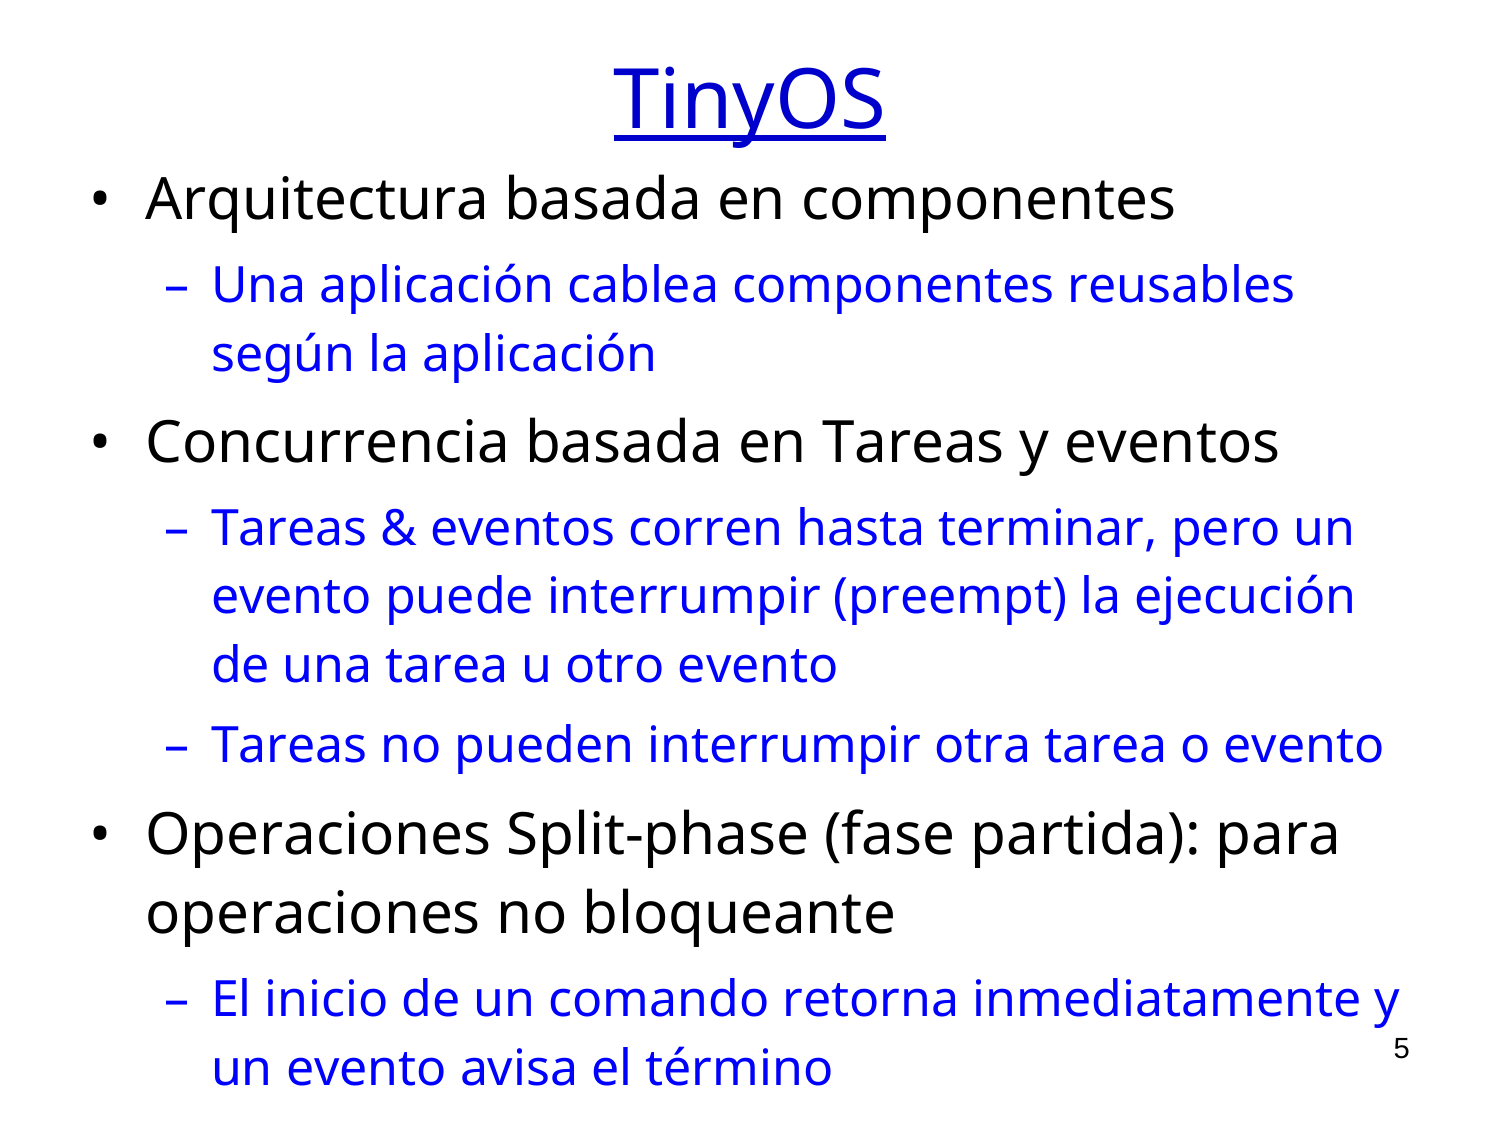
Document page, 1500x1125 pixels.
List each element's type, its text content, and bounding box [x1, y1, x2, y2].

title TinyOS [74, 30, 1425, 149]
list Arquitectura basada en componentes Una aplicación cablea componentes reusables según la aplicación Concurrencia basada en Tareas y eventos Tareas & eventos corren hasta terminar, pero un evento puede interrumpir (preempt) la ejecución de una tarea u otro evento Tareas no pueden interrumpir otra tarea o evento Operaciones Split-phase (fase partida): para operaciones no bloqueante El inicio de un comando retorna inmediatamente y un evento avisa el término [74, 149, 1425, 1041]
